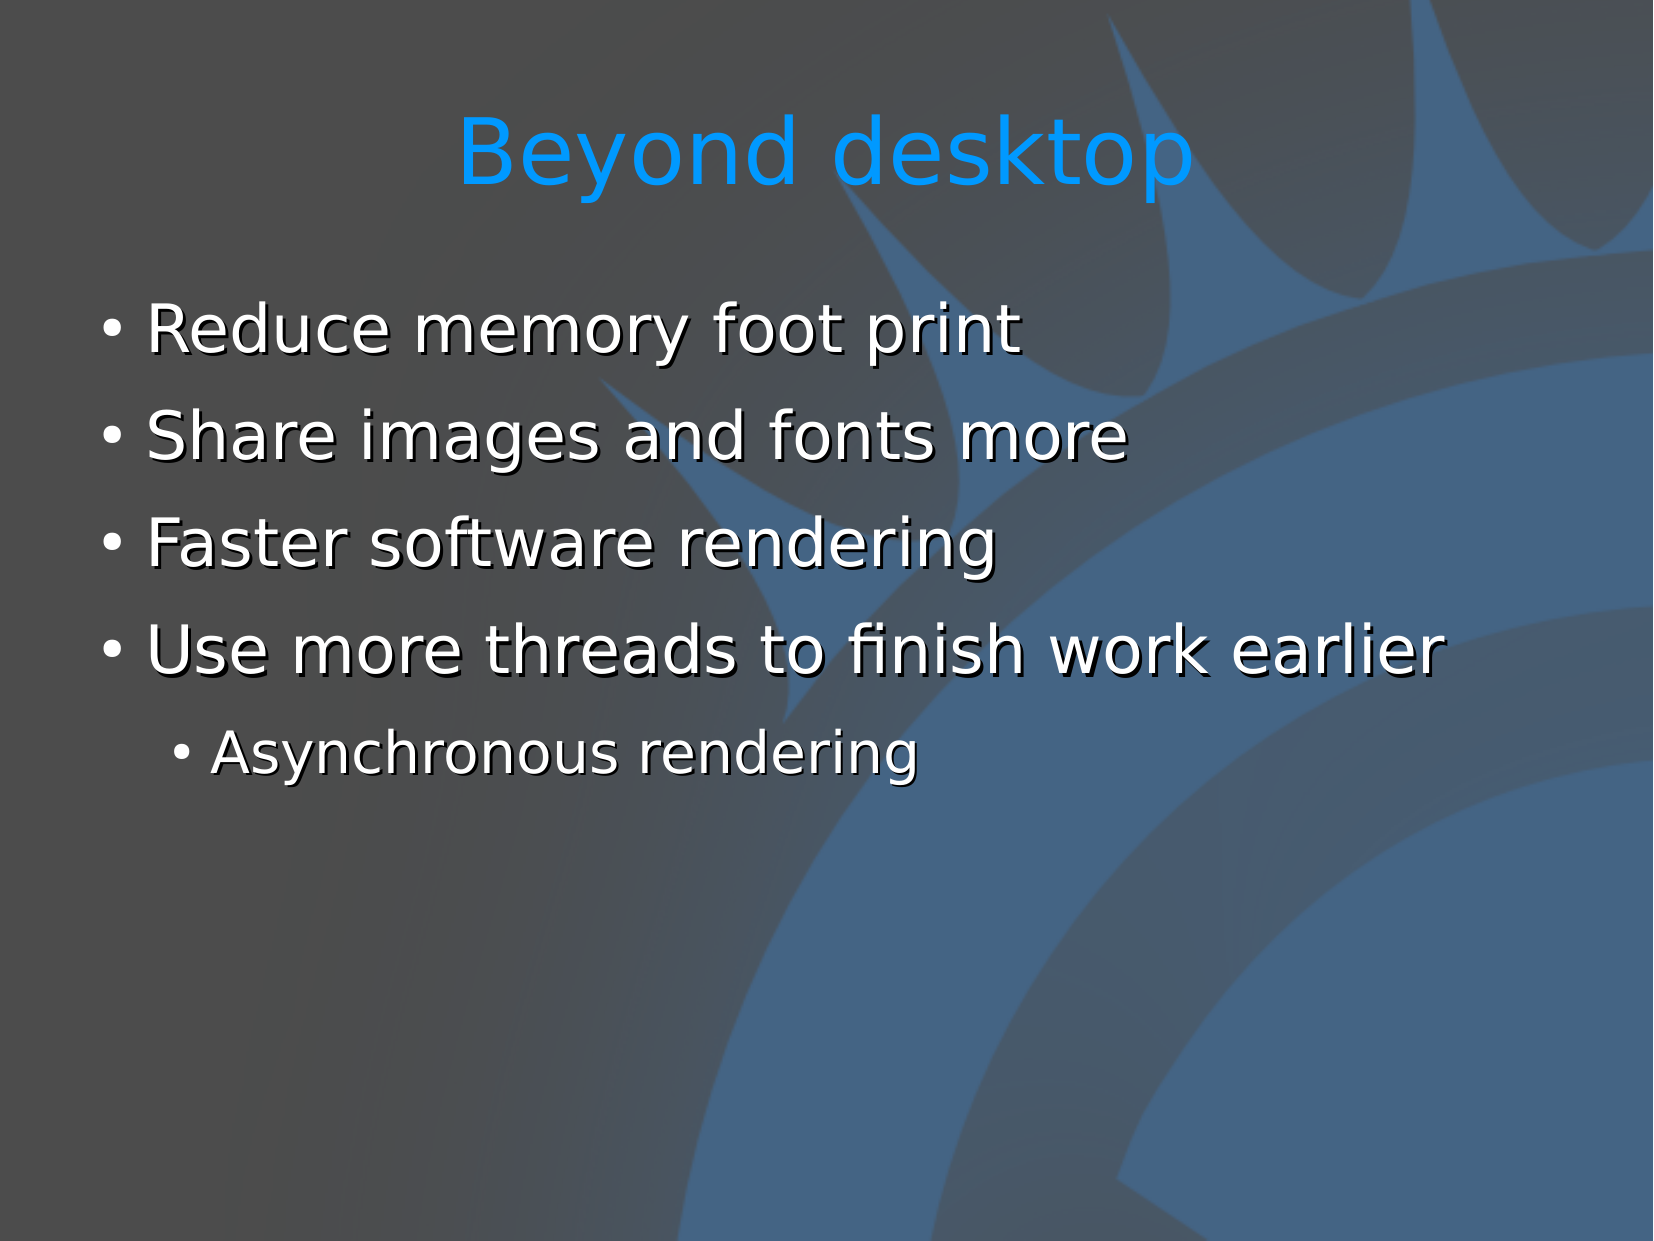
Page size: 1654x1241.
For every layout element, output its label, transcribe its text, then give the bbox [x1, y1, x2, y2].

list Reduce memory foot print Share images and fonts more Faster software rendering Use more threads to finish work earlier Asynchronous rendering [82, 290, 1576, 1010]
title Beyond desktop [82, 49, 1571, 257]
picture [0, 0, 1654, 1241]
